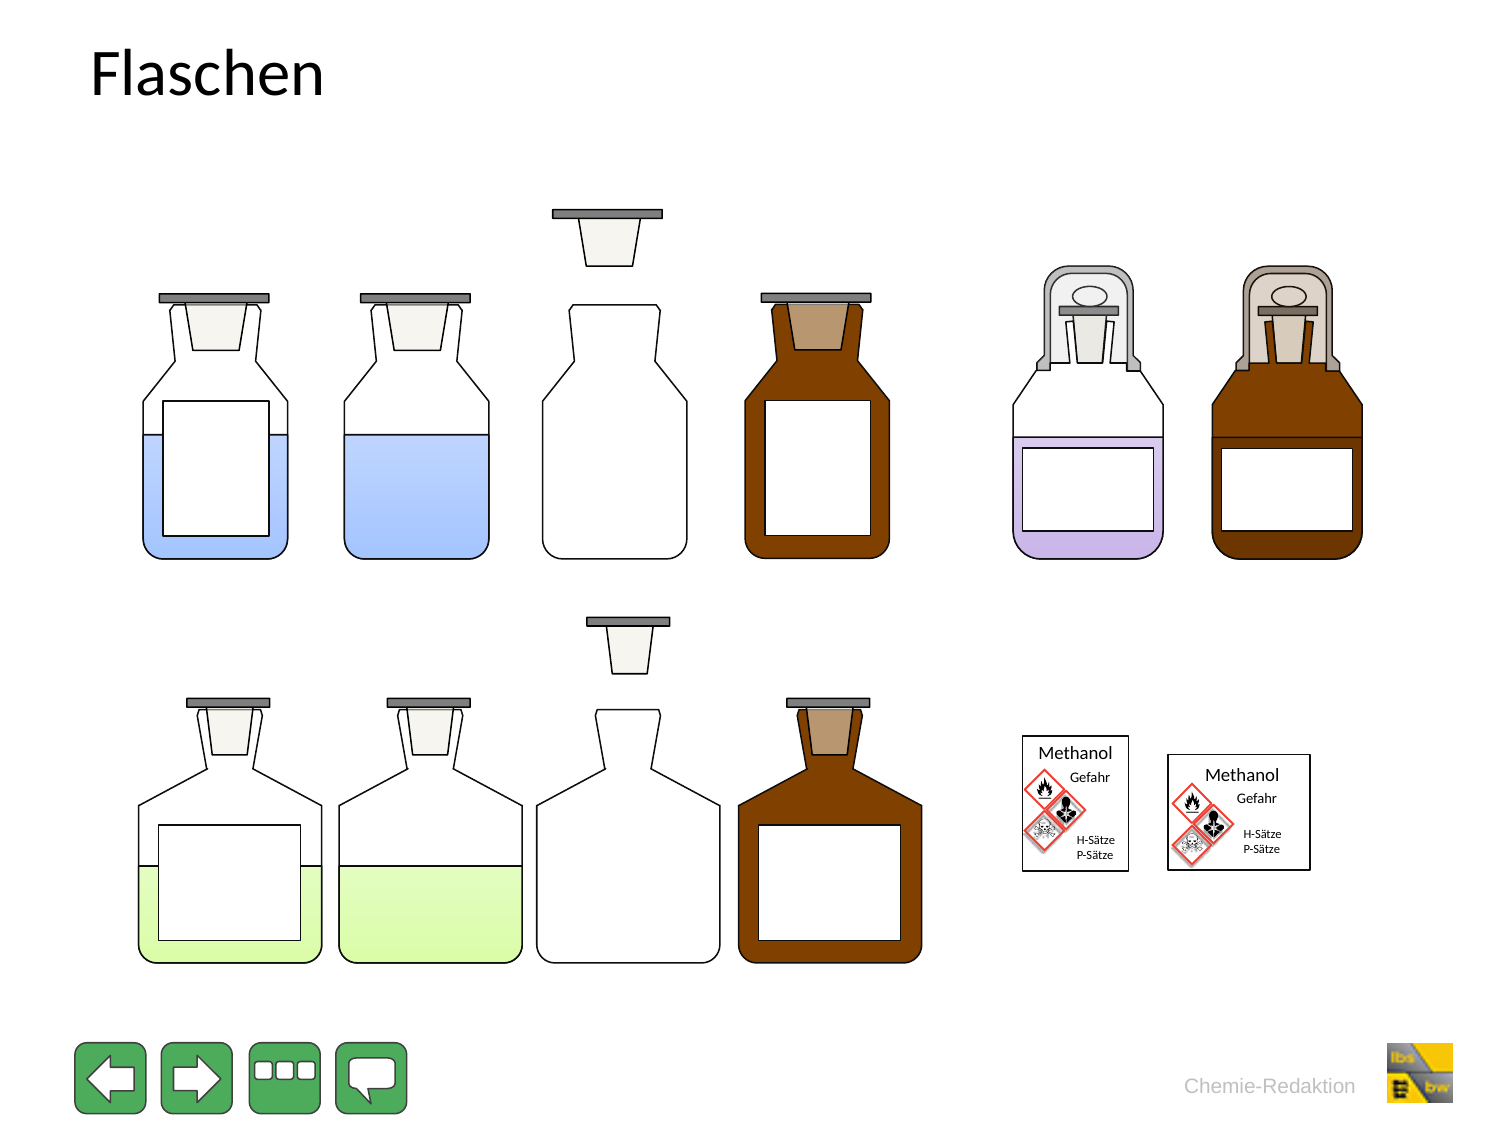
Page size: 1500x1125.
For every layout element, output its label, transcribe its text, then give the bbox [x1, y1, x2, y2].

picture [1387, 1043, 1453, 1103]
text_box [745, 293, 890, 559]
picture [1023, 789, 1087, 852]
text_box [1212, 266, 1363, 560]
text_box [138, 698, 322, 963]
picture [1171, 803, 1235, 866]
text_box [1168, 755, 1221, 870]
text_box Methanol [1189, 754, 1296, 793]
text_box [586, 617, 670, 674]
text_box [1023, 769, 1065, 809]
text_box [542, 304, 687, 559]
text_box H-Sätze P-Sätze [1071, 826, 1127, 868]
text_box [536, 709, 720, 963]
text_box [738, 698, 922, 963]
text_box Gefahr [1221, 781, 1295, 815]
text_box H-Sätze P-Sätze [1237, 819, 1293, 862]
text_box Gefahr [1055, 760, 1129, 794]
text_box [143, 293, 288, 559]
text_box [339, 698, 523, 963]
title Flaschen [75, 20, 1426, 110]
text_box Methanol [1022, 733, 1129, 772]
text_box [1211, 755, 1310, 870]
text_box [1013, 266, 1164, 559]
text_box [344, 293, 489, 559]
text_box [552, 209, 663, 267]
text_box [1023, 794, 1128, 871]
